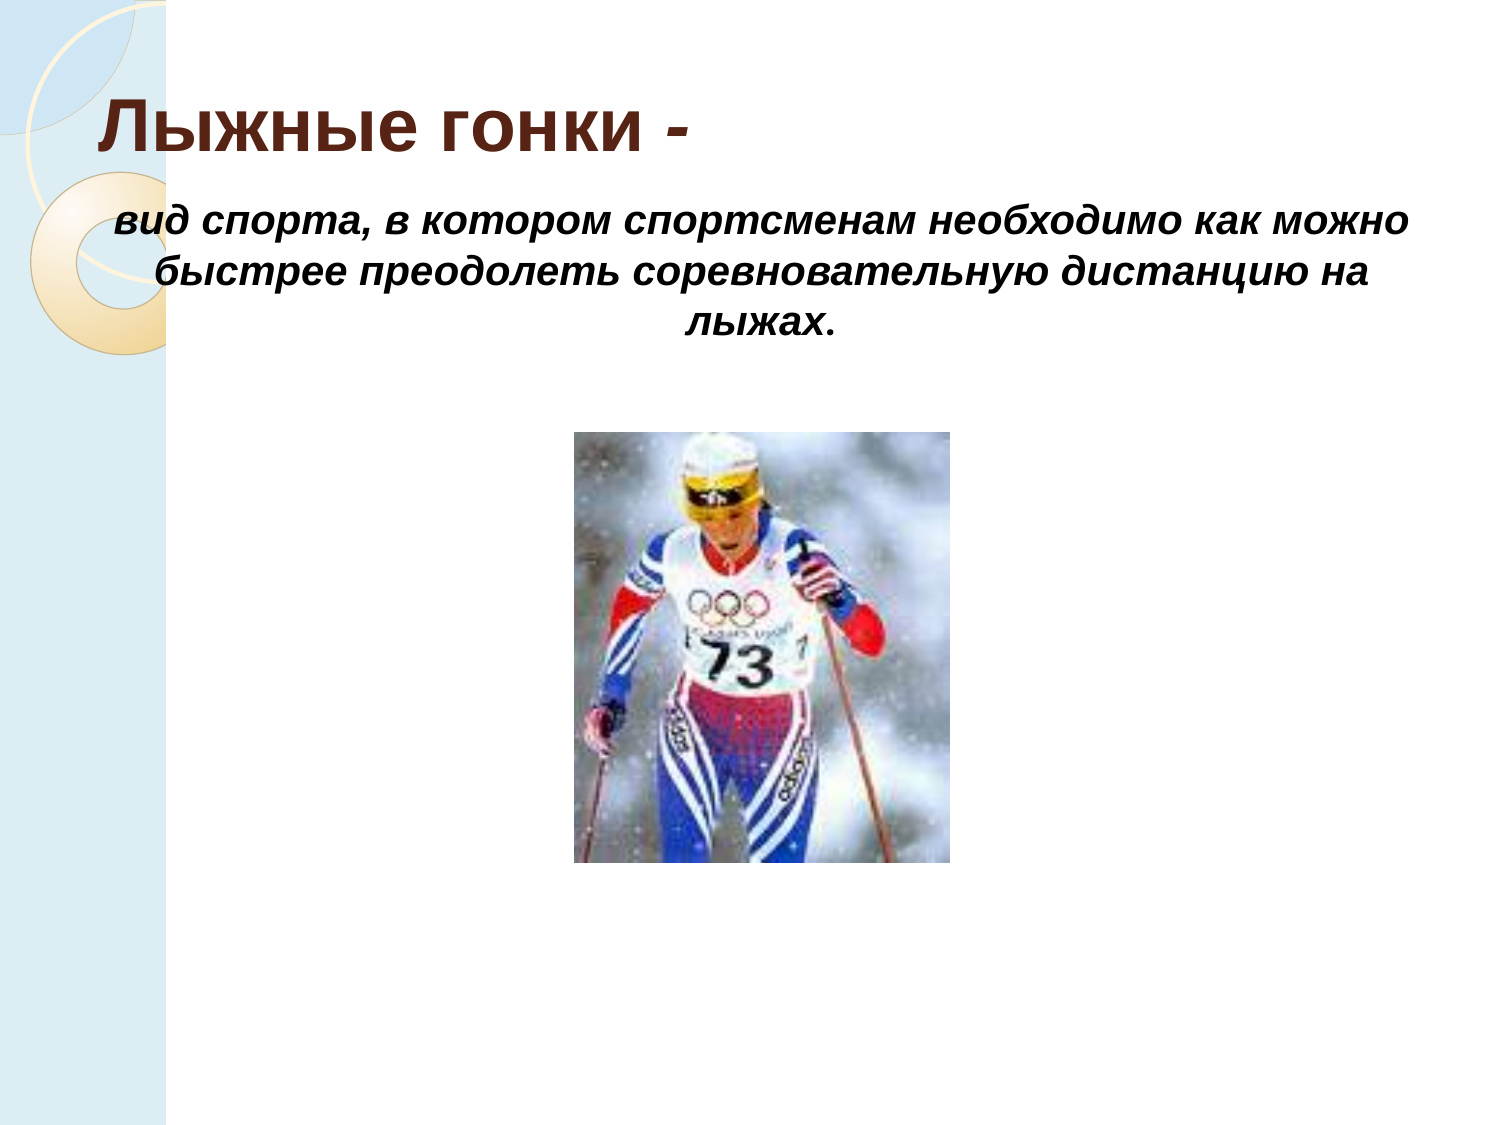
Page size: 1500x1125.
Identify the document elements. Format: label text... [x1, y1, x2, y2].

title Лыжные гонки - [83, 68, 1434, 185]
text_box вид спорта, в котором спортсменам необходимо как можно быстрее преодолеть соревновательную дистанцию на лыжах. [64, 185, 1459, 351]
picture [574, 432, 950, 863]
